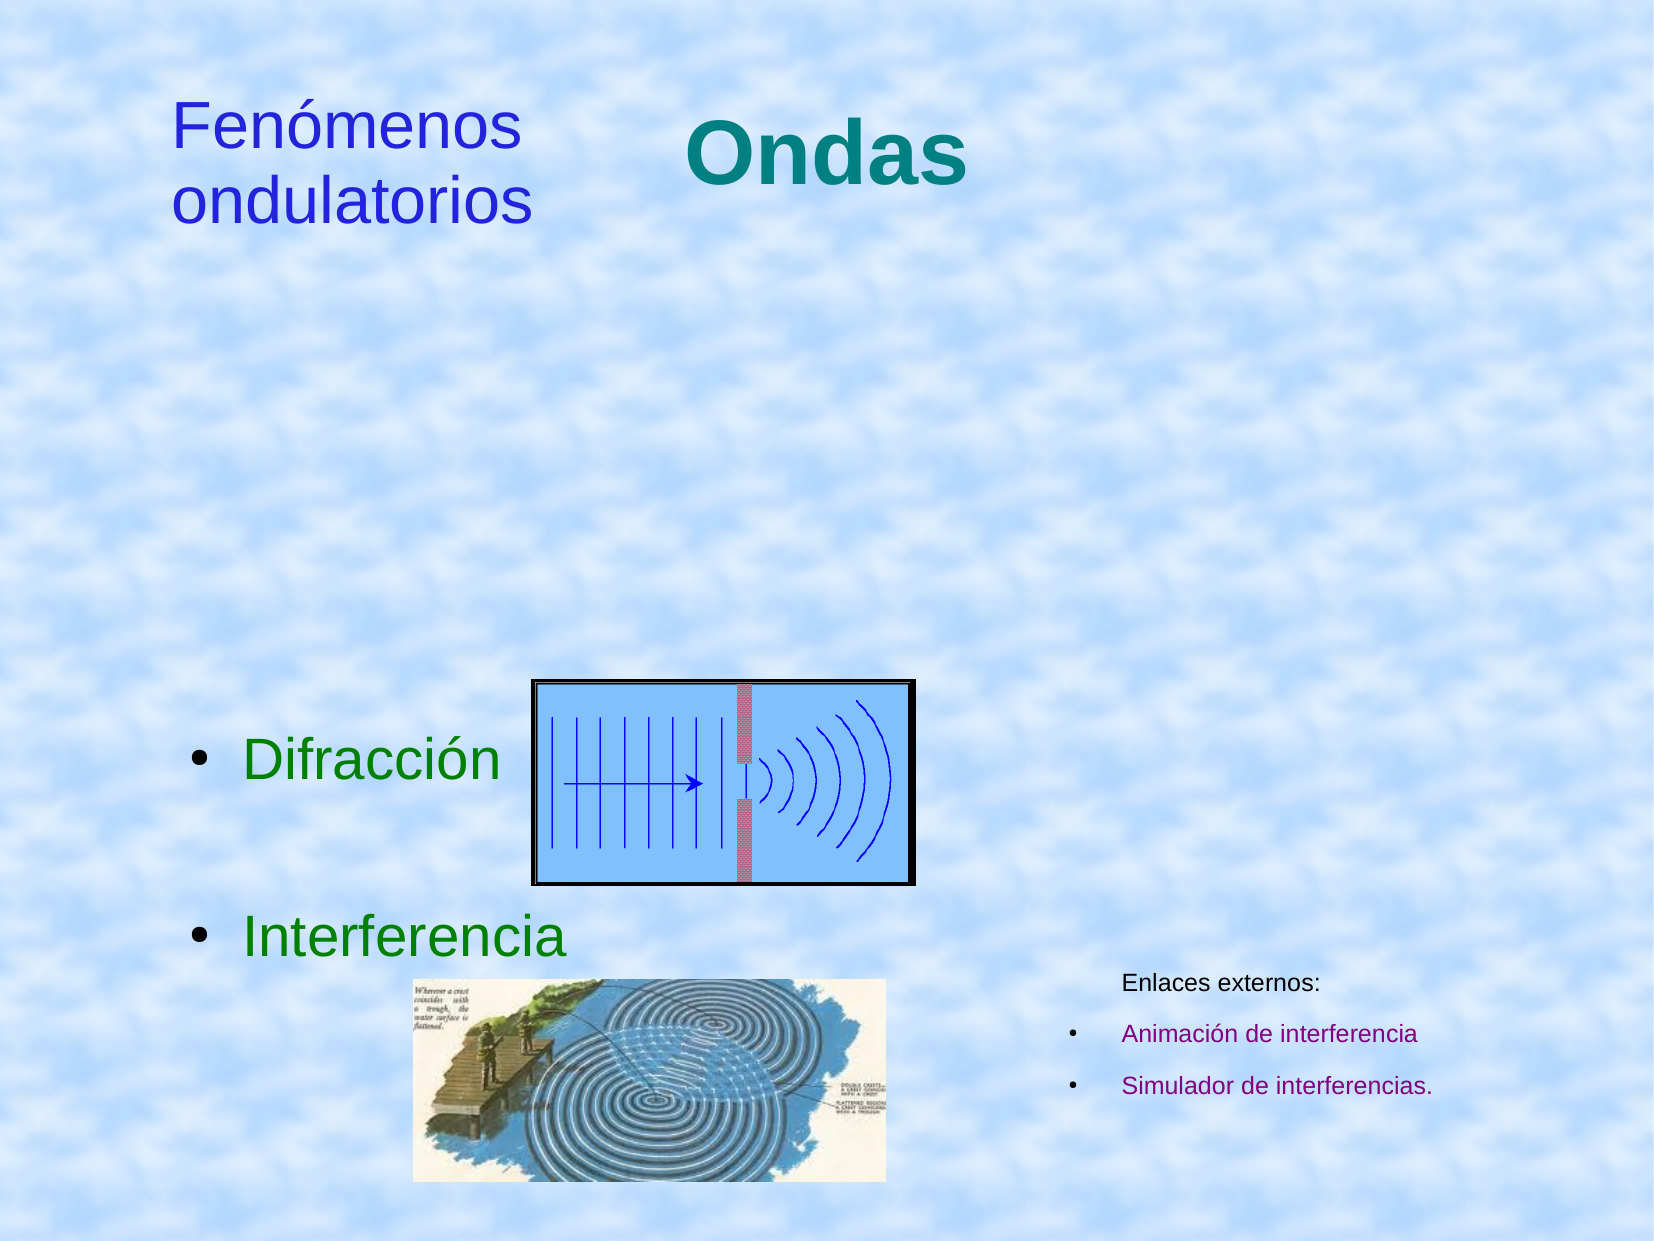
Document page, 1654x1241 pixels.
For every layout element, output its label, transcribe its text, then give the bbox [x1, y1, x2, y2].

text_box Enlaces externos: Animación de interferencia Simulador de interferencias. [980, 968, 1477, 1153]
list Fenómenos ondulatorios Difracción Interferencia [100, 88, 827, 1060]
title Ondas [82, 49, 1571, 257]
picture [0, 0, 1654, 1241]
